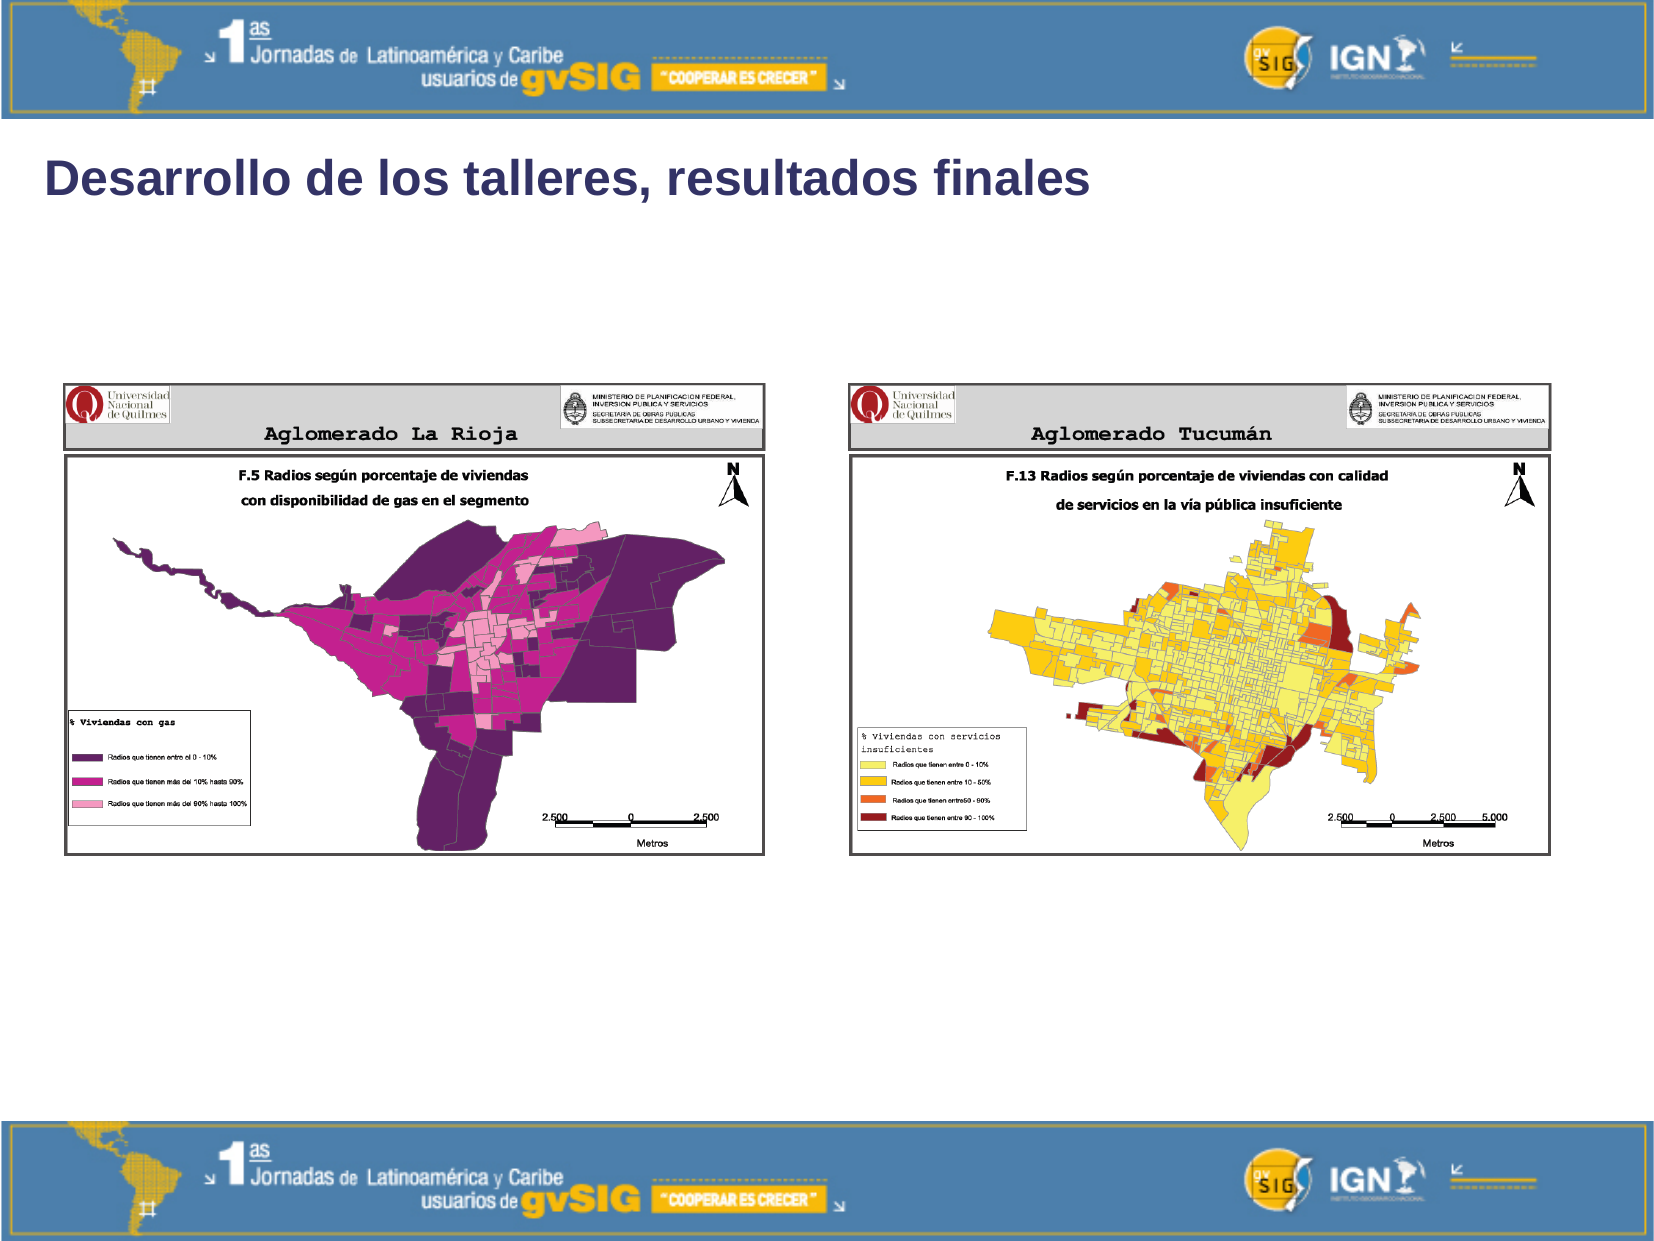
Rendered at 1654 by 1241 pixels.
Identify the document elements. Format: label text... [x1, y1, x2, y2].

picture [59, 383, 768, 857]
picture [0, 0, 1654, 119]
picture [0, 1121, 1654, 1241]
text_box Desarrollo de los talleres, resultados finales [30, 115, 1108, 311]
picture [844, 383, 1554, 857]
